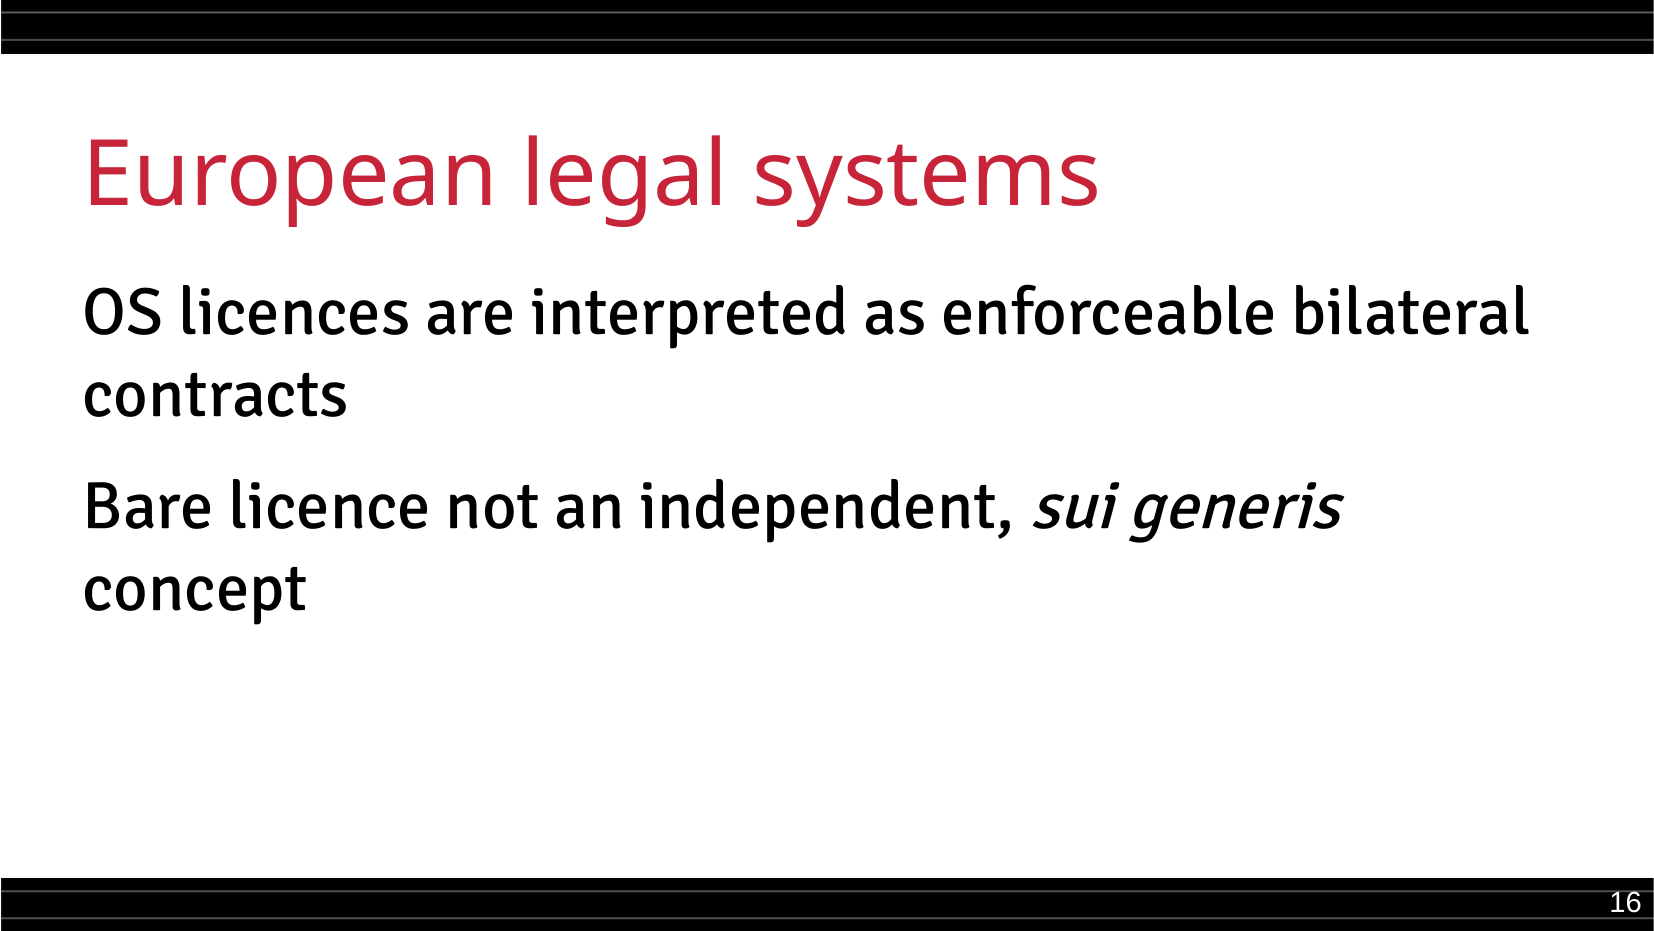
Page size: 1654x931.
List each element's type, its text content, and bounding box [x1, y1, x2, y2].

list OS licences are interpreted as enforceable bilateral contracts Bare licence not an independent, sui generis concept [82, 271, 1571, 812]
picture [1, 878, 1654, 931]
title European legal systems [82, 92, 1571, 249]
picture [1, 0, 1654, 54]
